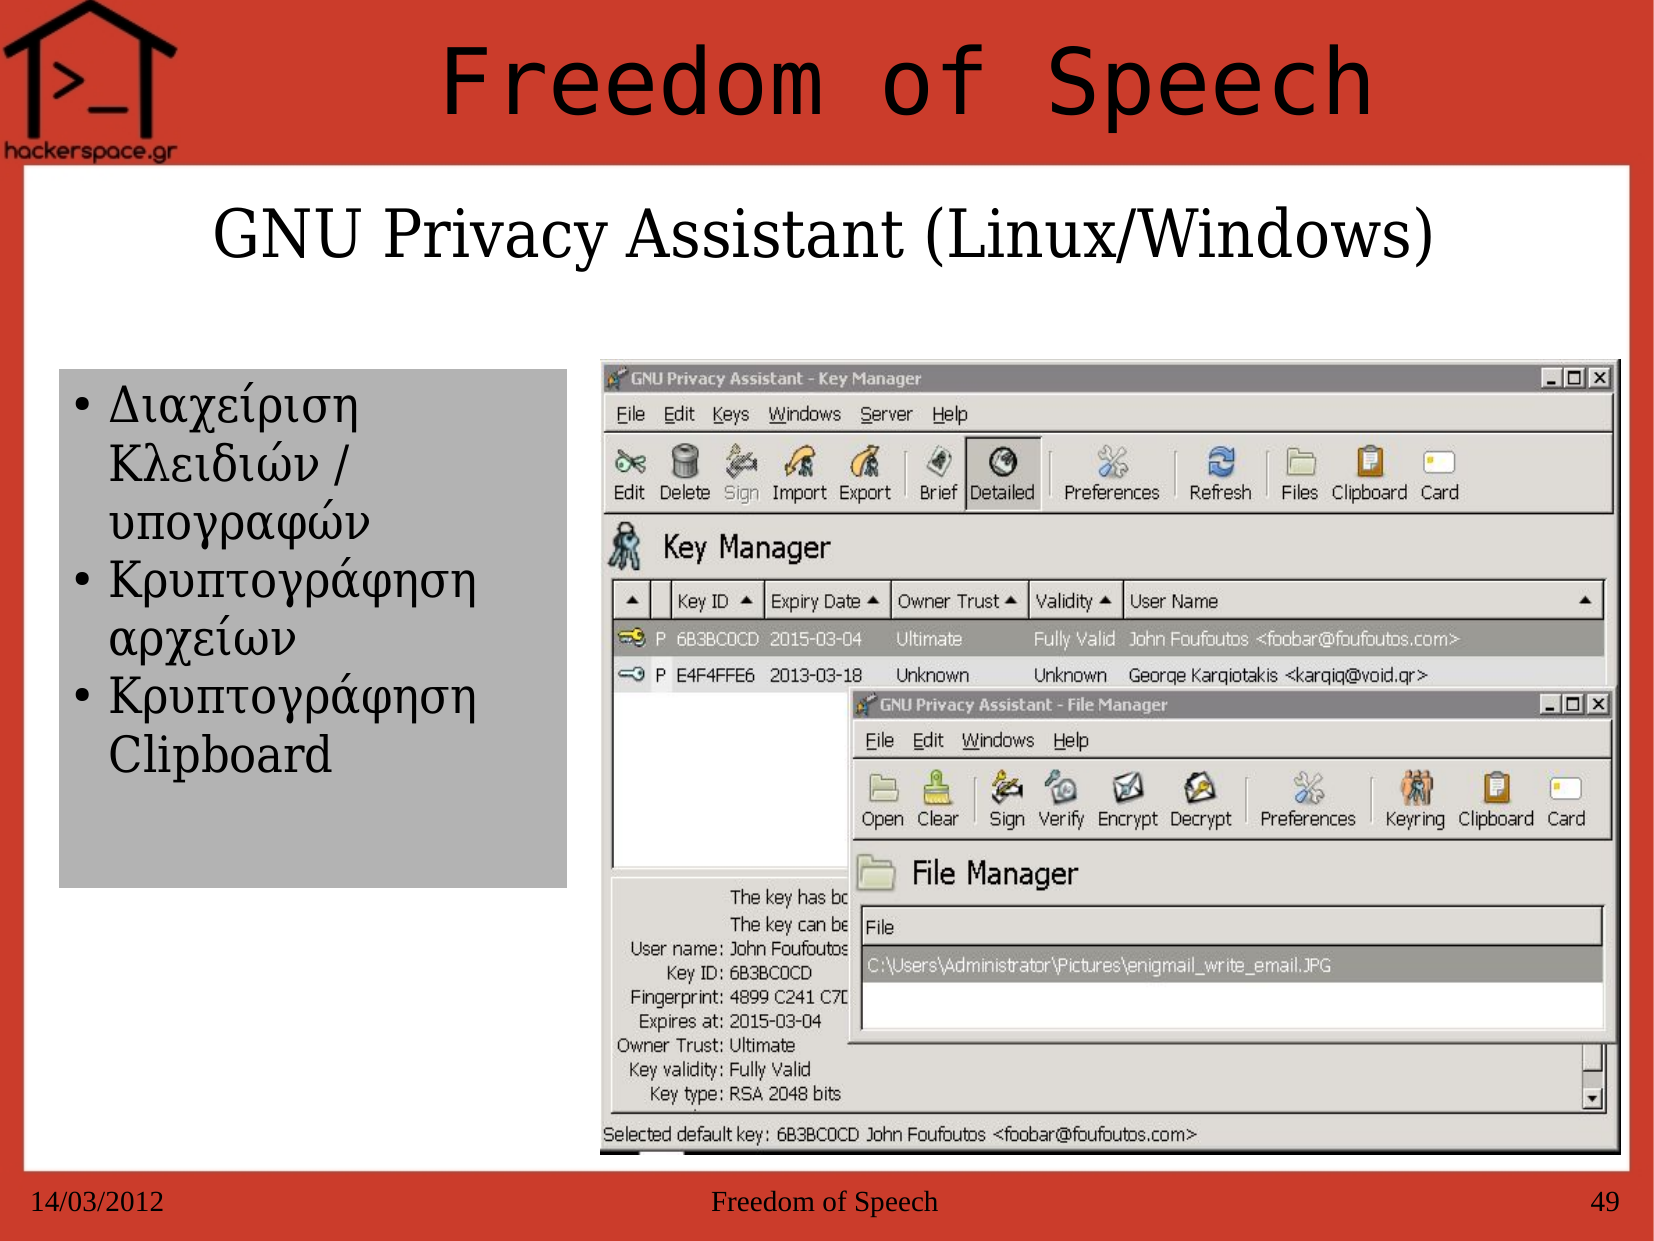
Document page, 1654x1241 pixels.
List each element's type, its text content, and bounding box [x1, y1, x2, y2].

table_header Διαχείριση Κλειδιών / υπογραφών Κρυπτογράφηση αρχείων Κρυπτογράφηση Clipboard [59, 369, 567, 888]
picture [0, 0, 1654, 1241]
title Freedom of Speech [195, 15, 1621, 151]
list GNU Privacy Assistant (Linux/Windows) [60, 195, 1591, 1141]
